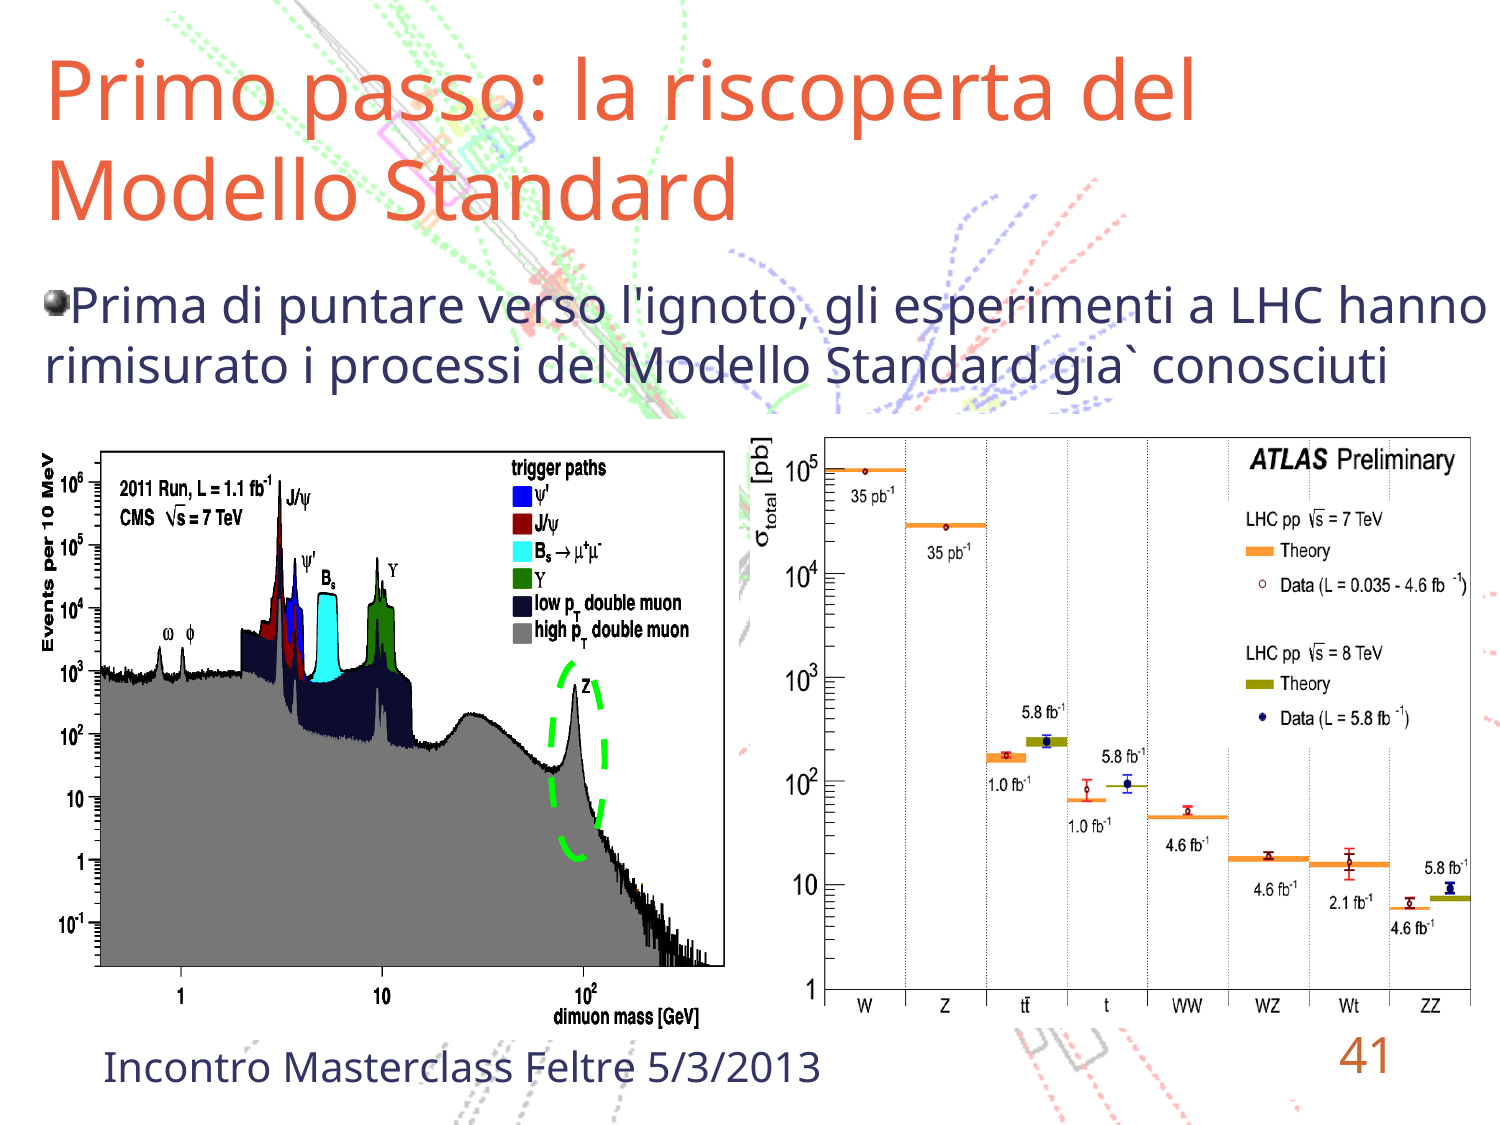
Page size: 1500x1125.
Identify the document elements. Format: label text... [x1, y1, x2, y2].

text_box Primo passo: la riscoperta del Modello Standard [29, 29, 1477, 245]
picture [0, 0, 1500, 1125]
text_box Prima di puntare verso l'ignoto, gli esperimenti a LHC hanno rimisurato i processi del Modello Standard gia` conosciuti [29, 265, 1500, 401]
